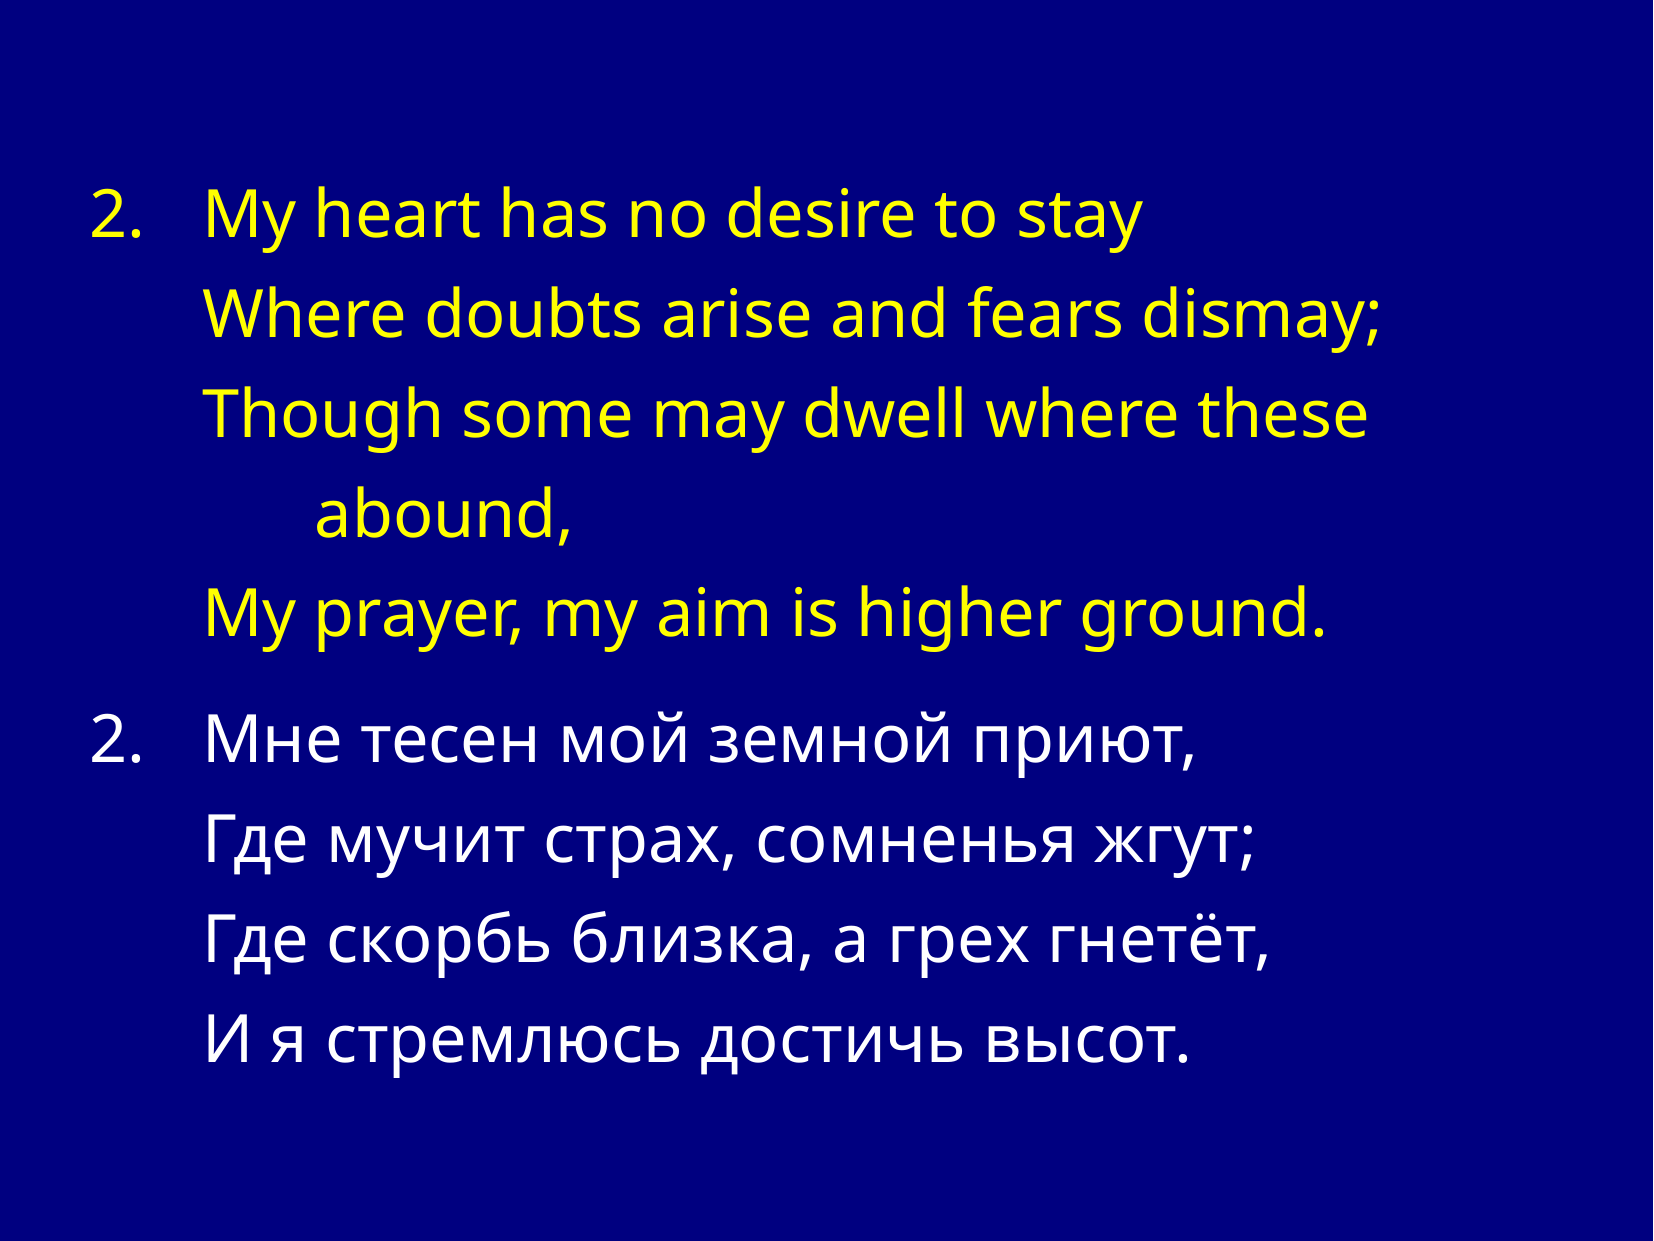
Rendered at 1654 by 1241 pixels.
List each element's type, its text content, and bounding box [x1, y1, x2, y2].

text_box 2. My heart has no desire to stay Where doubts arise and fears dismay; Though some may dwell where these abound, My prayer, my aim is higher ground. [75, 150, 1576, 638]
text_box 2. Мне тесен мой земной приют, Где мучит страх, сомненья жгут; Где скорбь близка, а грех гнетёт, И я стремлюсь достичь высот. [75, 675, 1576, 1163]
